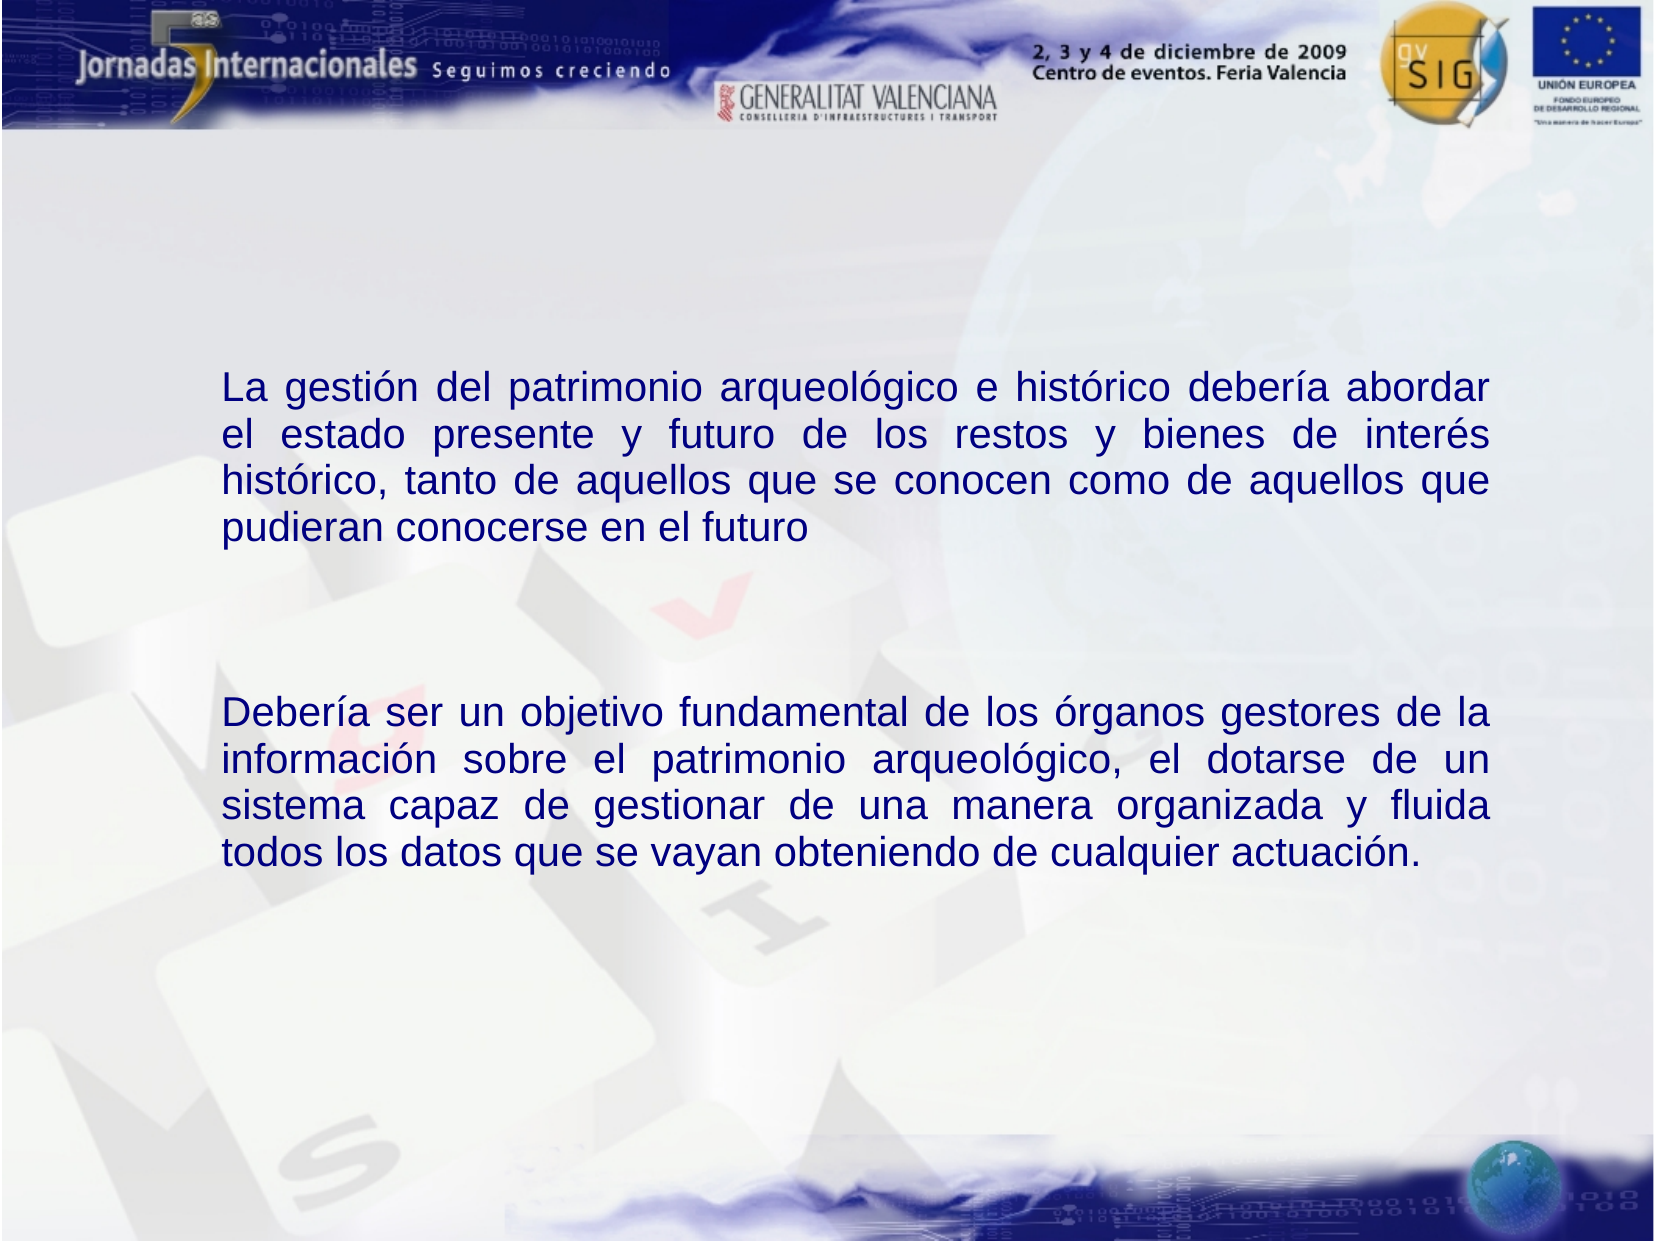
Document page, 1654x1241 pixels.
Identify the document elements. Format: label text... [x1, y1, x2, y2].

picture [2, 0, 1654, 1241]
text_box La gestión del patrimonio arqueológico e histórico debería abordar el estado presente y futuro de los restos y bienes de interés histórico, tanto de aquellos que se conocen como de aquellos que pudieran conocerse en el futuro Debería ser un objetivo fundamental de los órganos gestores de la información sobre el patrimonio arqueológico, el dotarse de un sistema capaz de gestionar de una manera organizada y fluida todos los datos que se vayan obteniendo de cualquier actuación. [206, 356, 1506, 886]
